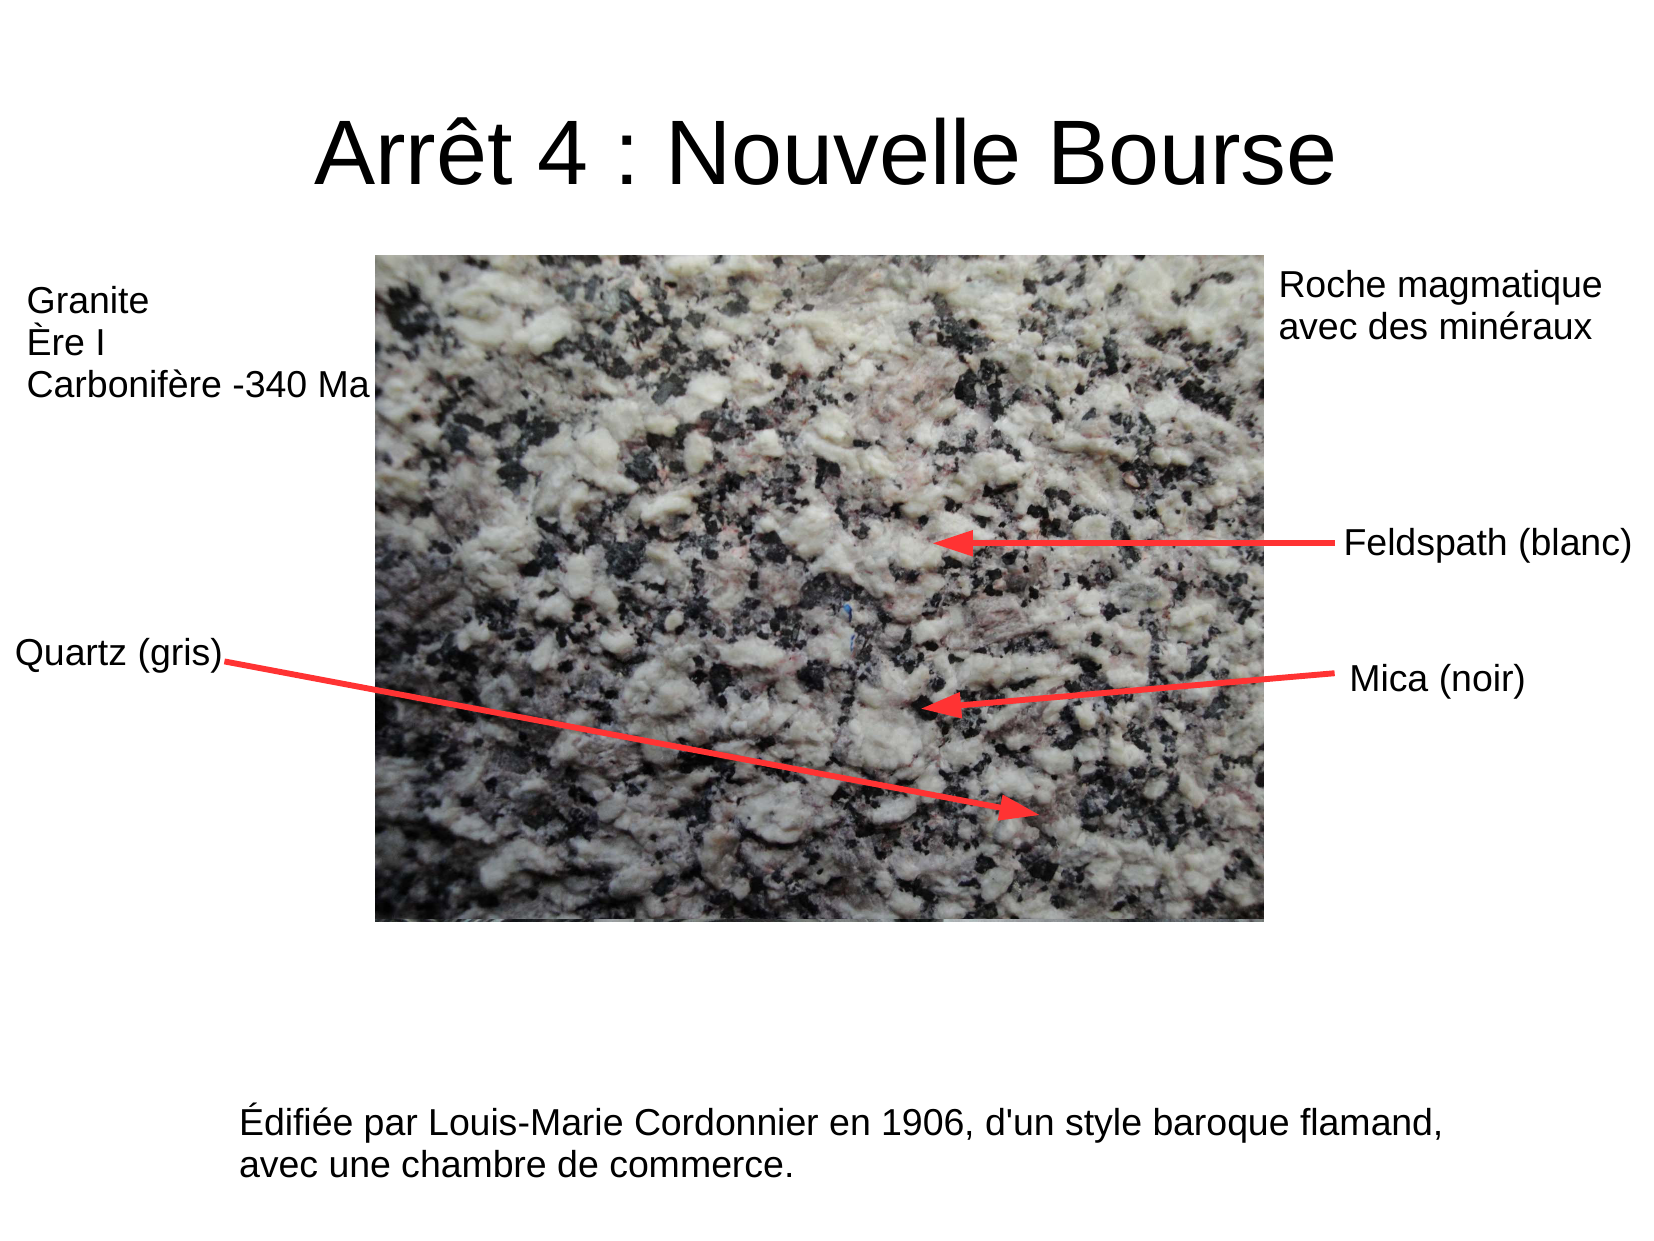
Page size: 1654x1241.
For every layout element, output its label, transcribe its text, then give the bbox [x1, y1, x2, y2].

text_box Quartz (gris) [0, 624, 249, 682]
text_box Granite Ère I Carbonifère -340 Ma [11, 272, 375, 414]
text_box Mica (noir) [1334, 649, 1619, 707]
text_box Roche magmatique avec des minéraux [1264, 256, 1630, 356]
title Arrêt 4 : Nouvelle Bourse [82, 49, 1571, 257]
text_box Édifiée par Louis-Marie Cordonnier en 1906, d'un style baroque flamand, avec une chambre de commerce. [224, 1093, 1489, 1193]
text_box Feldspath (blanc) [1328, 513, 1648, 571]
picture [375, 255, 1264, 922]
